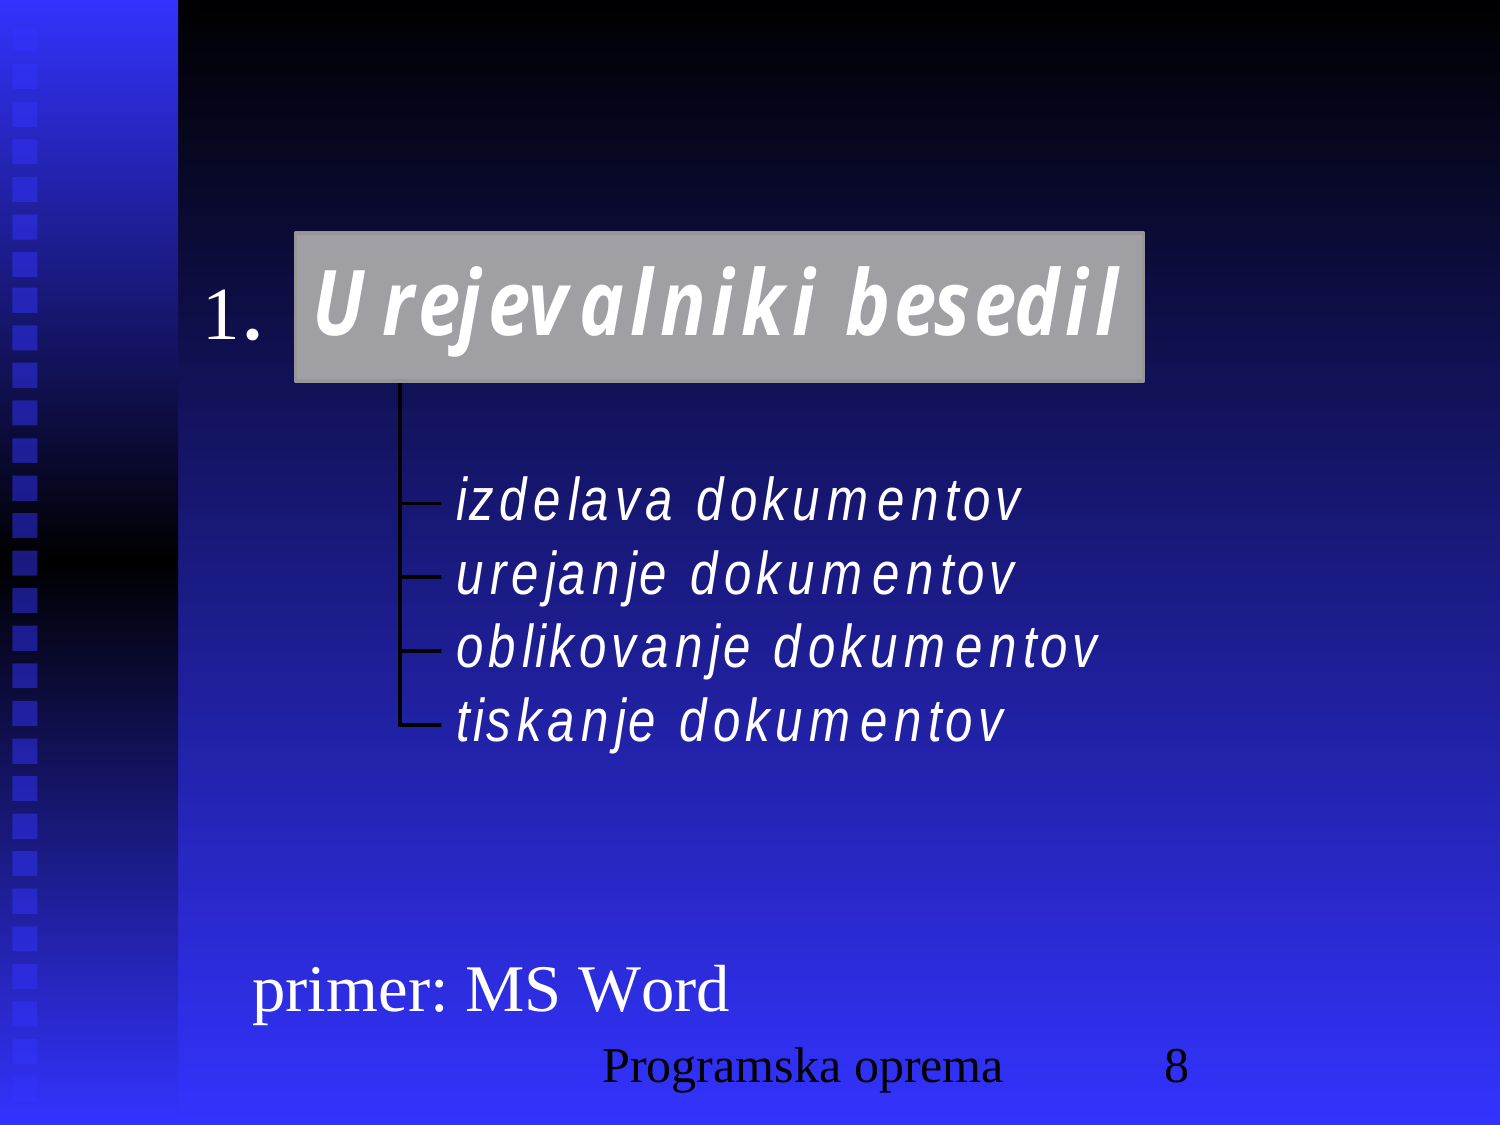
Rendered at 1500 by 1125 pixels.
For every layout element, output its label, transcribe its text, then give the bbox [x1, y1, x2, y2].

text_box primer: MS Word [237, 937, 1051, 1033]
chart [288, 225, 1152, 767]
title 1. [187, 224, 300, 376]
